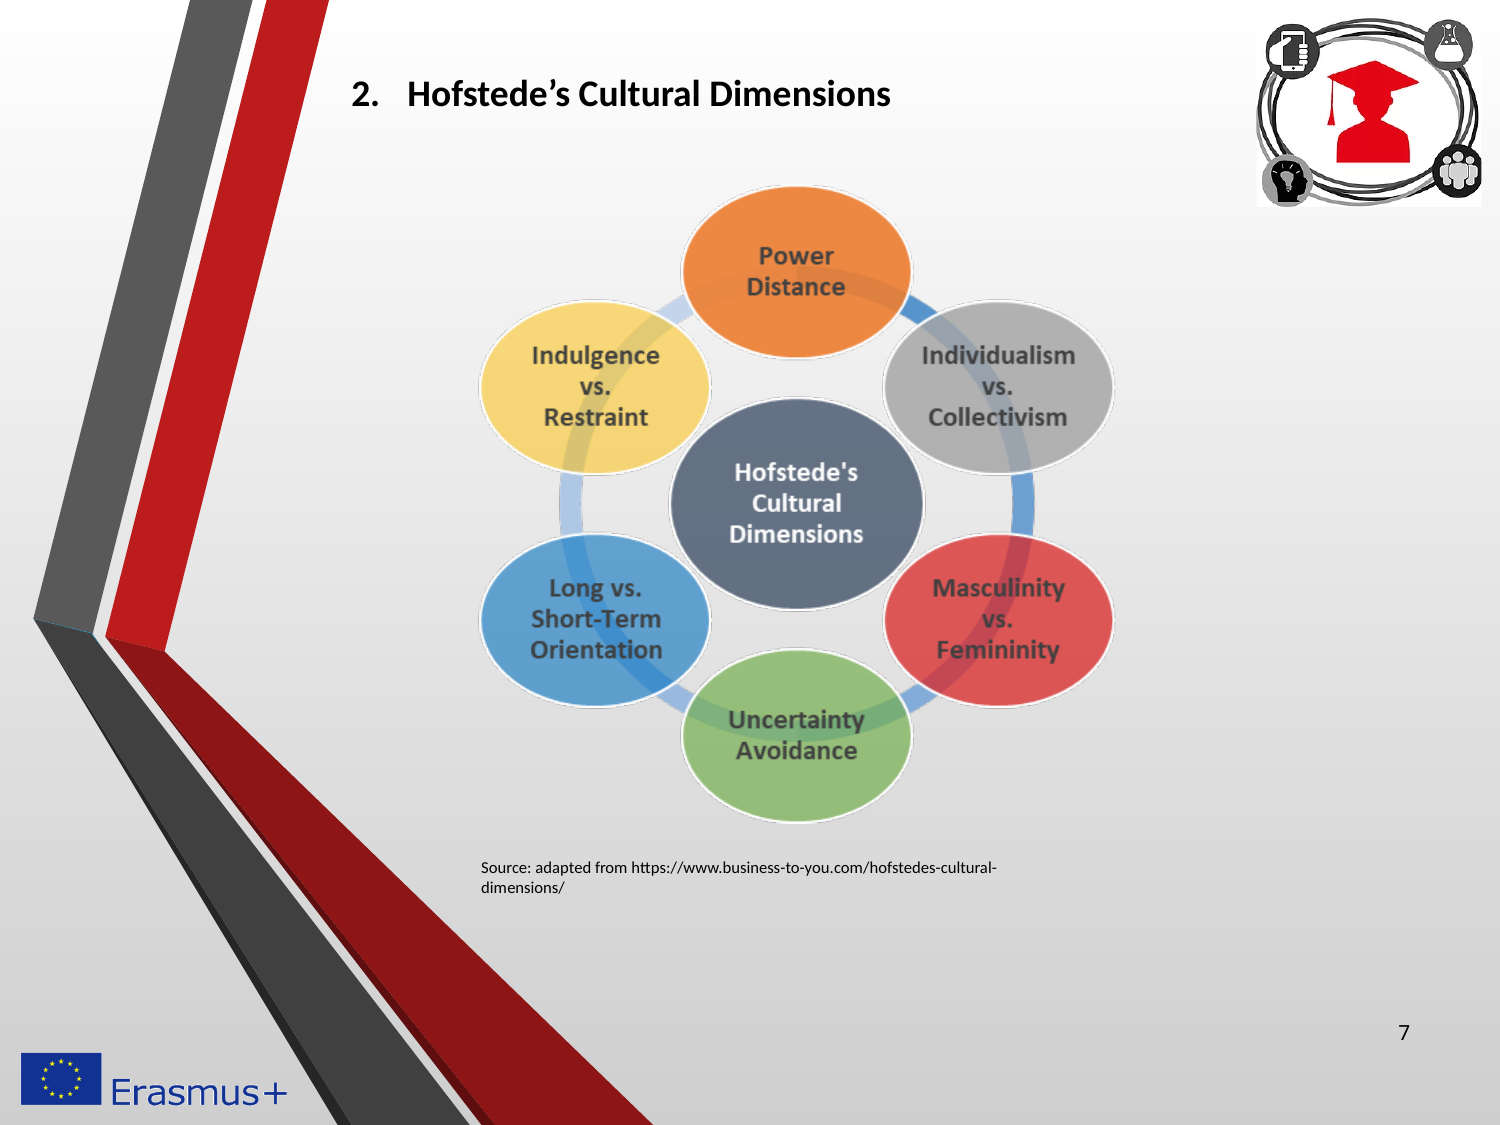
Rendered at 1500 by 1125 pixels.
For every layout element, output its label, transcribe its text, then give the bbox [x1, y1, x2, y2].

picture [5, 1037, 302, 1120]
slide_number <numer> [1357, 1003, 1425, 1064]
text_box Source: adapted from https://www.business-to-you.com/hofstedes-cultural-dimensions/ [466, 849, 1086, 905]
chart [1376, 19, 1483, 209]
picture [218, 18, 1482, 824]
text_box Hofstede’s Cultural Dimensions [336, 61, 1247, 122]
